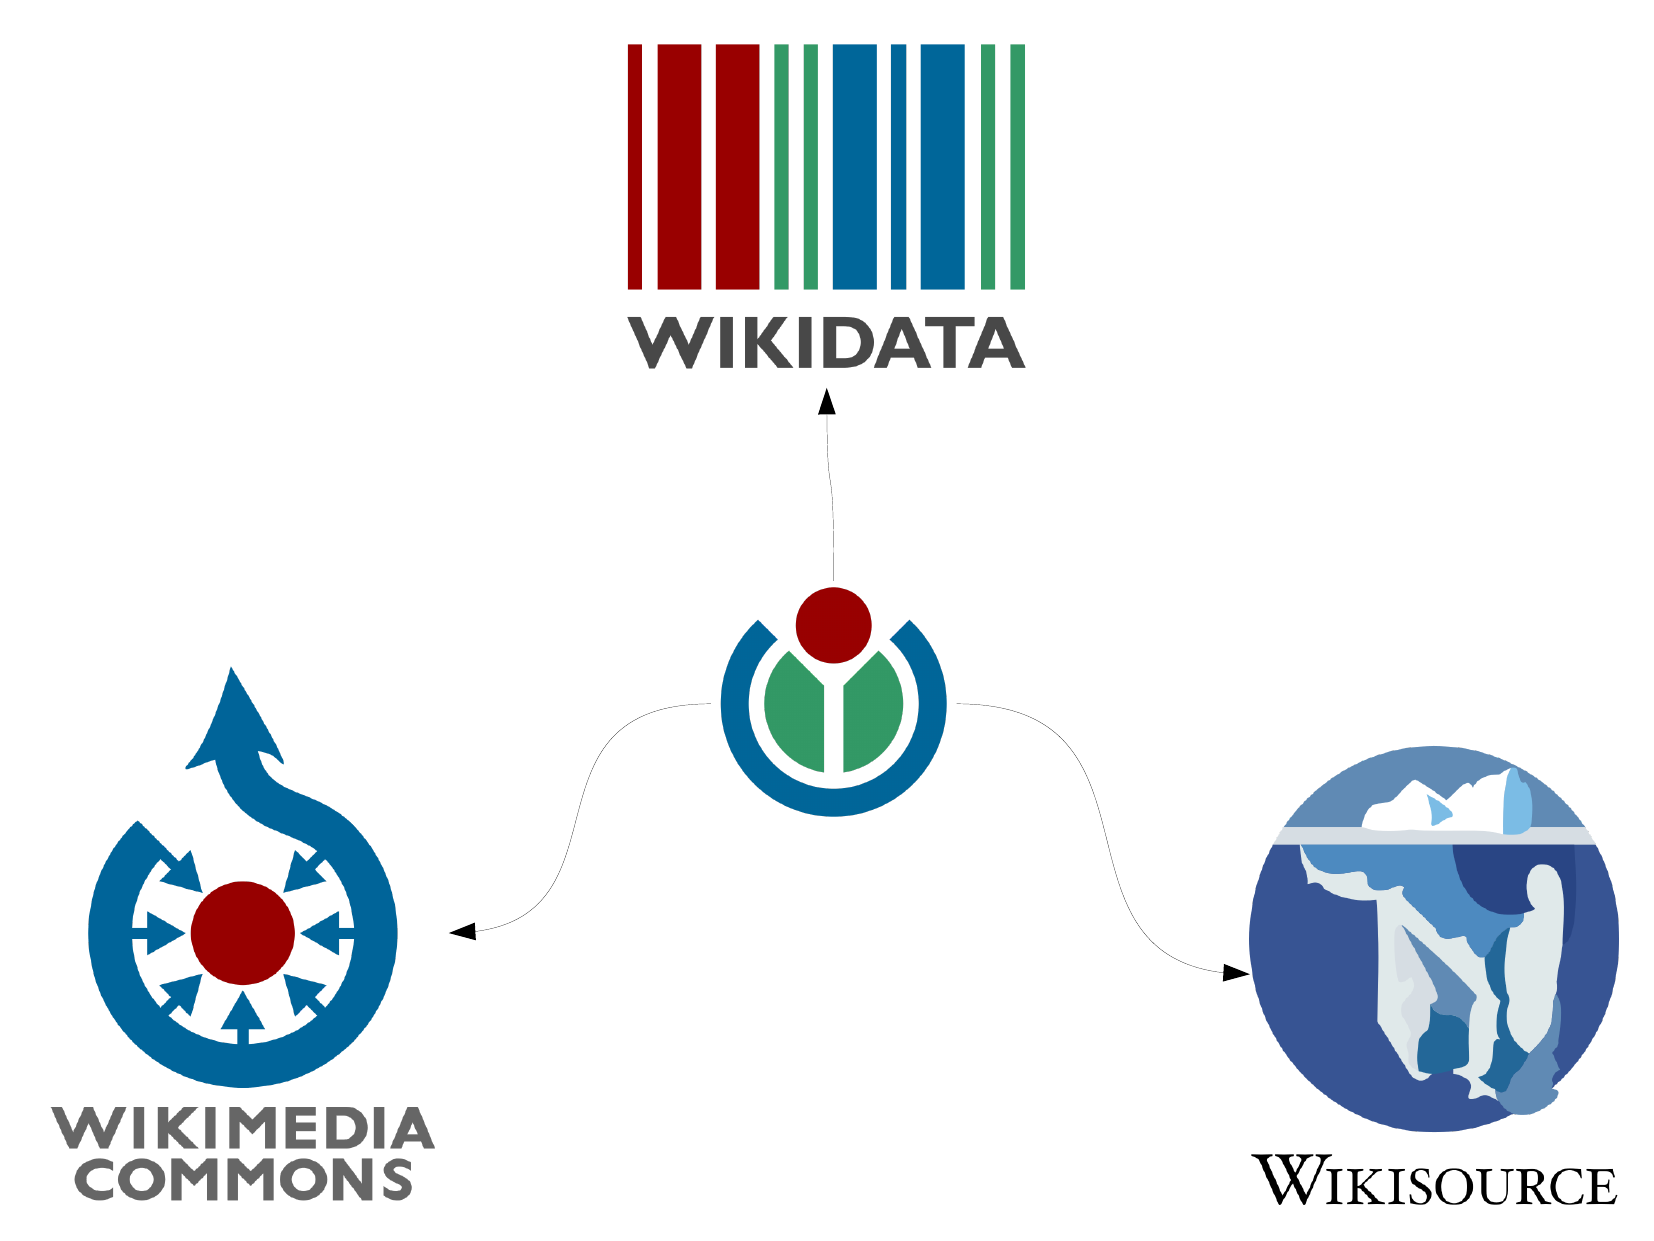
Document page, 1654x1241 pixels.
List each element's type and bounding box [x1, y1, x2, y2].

picture [710, 580, 957, 827]
picture [569, 23, 1085, 388]
picture [1249, 744, 1619, 1205]
picture [35, 661, 449, 1205]
